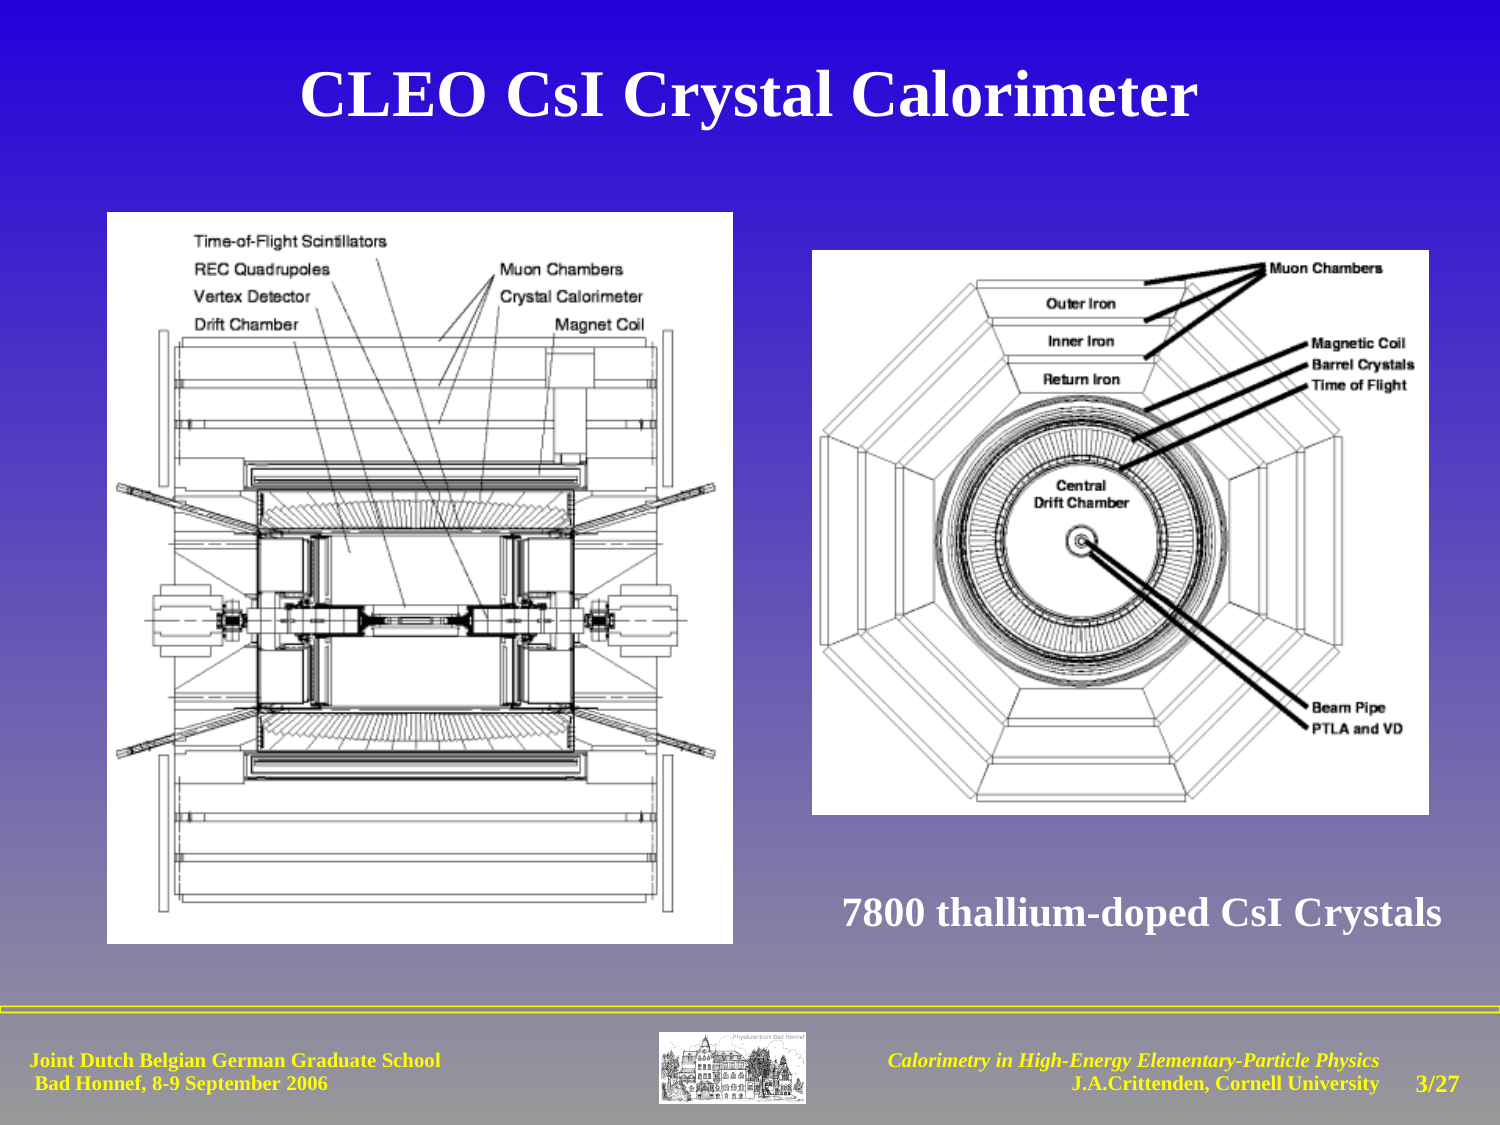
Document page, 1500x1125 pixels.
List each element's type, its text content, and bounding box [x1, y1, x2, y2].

text_box 7800 thallium-doped CsI Crystals [841, 889, 1444, 936]
picture [659, 1032, 806, 1104]
picture [812, 250, 1429, 815]
title CLEO CsI Crystal Calorimeter [112, 0, 1388, 188]
picture [107, 212, 733, 944]
